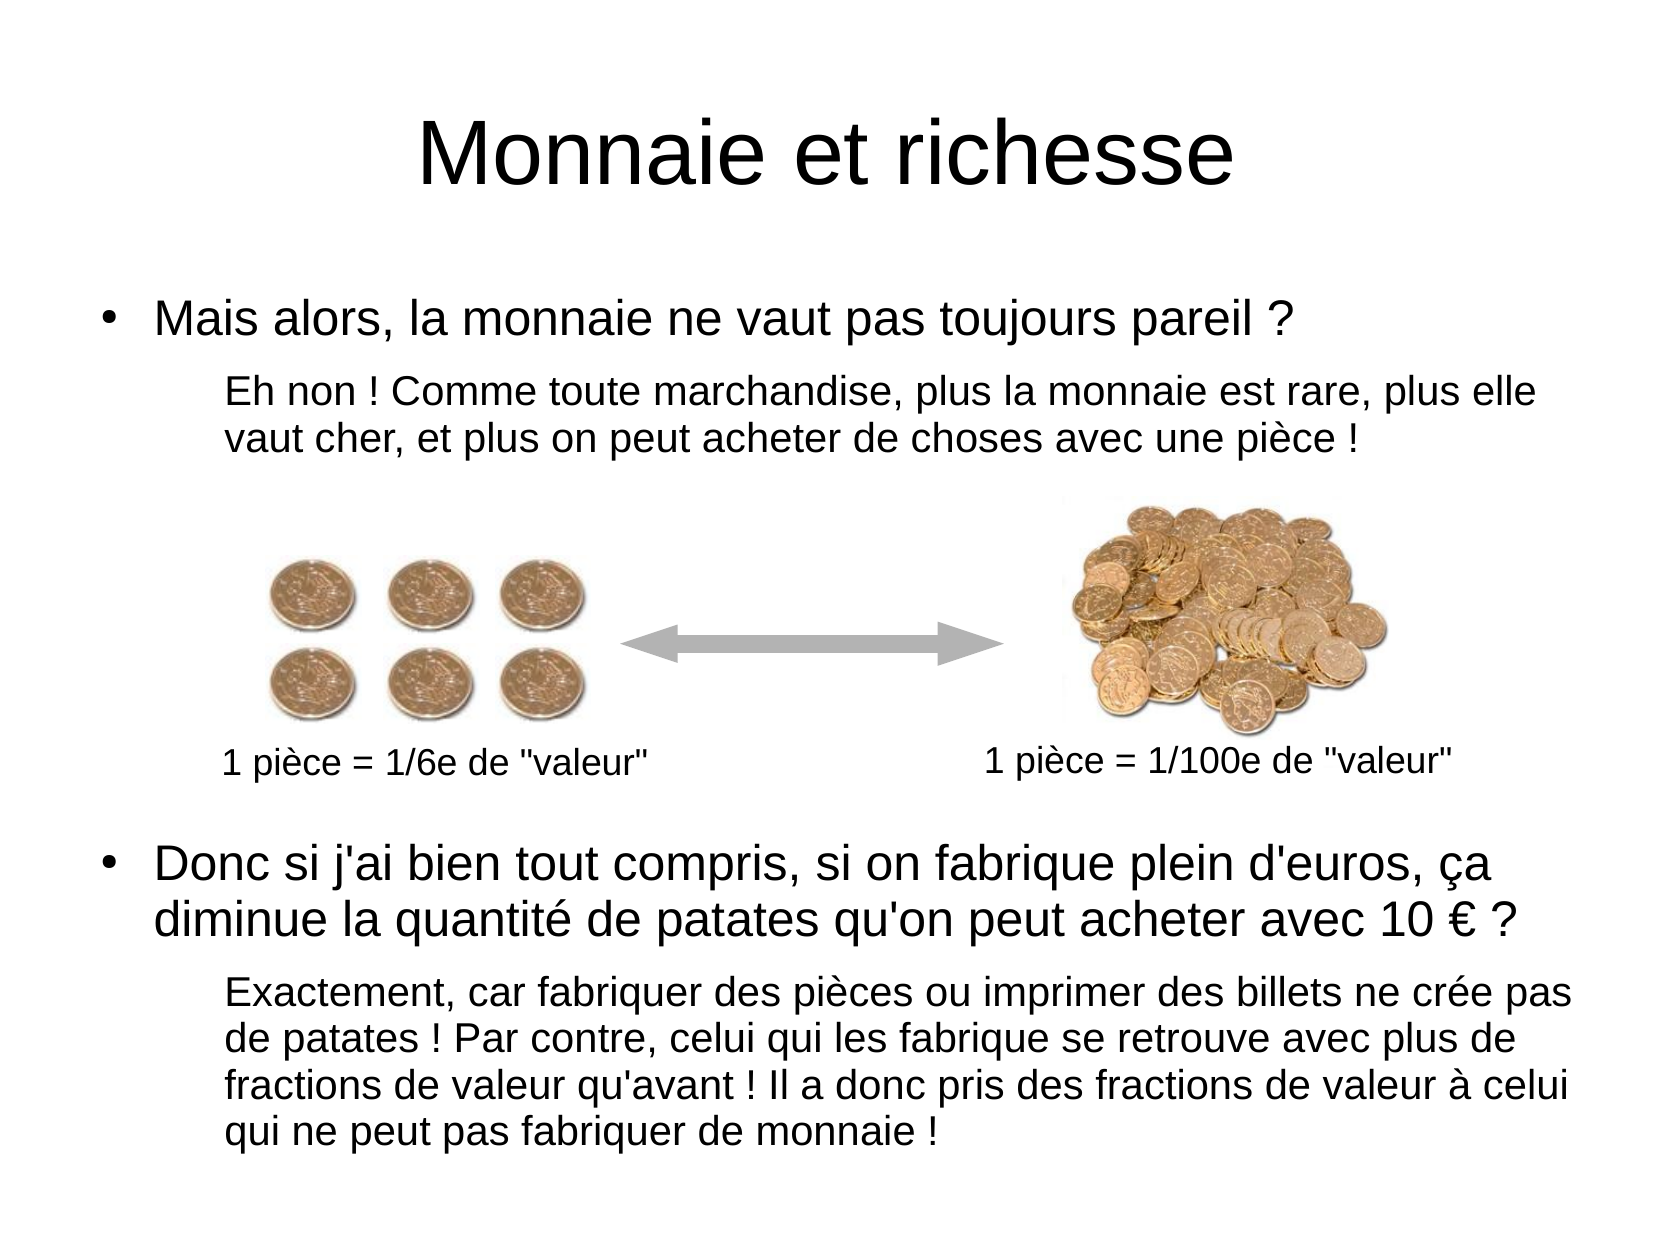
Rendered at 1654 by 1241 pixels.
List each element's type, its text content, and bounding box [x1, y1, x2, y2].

picture [383, 643, 480, 724]
picture [383, 555, 480, 635]
picture [265, 643, 362, 724]
text_box 1 pièce = 1/6e de "valeur" [206, 734, 664, 792]
picture [1062, 496, 1389, 732]
picture [265, 555, 362, 635]
picture [495, 555, 591, 635]
picture [495, 643, 591, 724]
list Mais alors, la monnaie ne vaut pas toujours pareil ? Eh non ! Comme toute marchandise, plus la monnaie est rare, plus elle vaut cher, et plus on peut acheter de choses avec une pièce ! Donc si j'ai bien tout compris, si on fabrique plein d'euros, ça diminue la quantité de patates qu'on peut acheter avec 10 € ? Exactement, car fabriquer des pièces ou imprimer des billets ne crée pas de patates ! Par contre, celui qui les fabrique se retrouve avec plus de fractions de valeur qu'avant ! Il a donc pris des fractions de valeur à celui qui ne peut pas fabriquer de monnaie ! [82, 290, 1595, 1158]
text_box 1 pièce = 1/100e de "valeur" [969, 732, 1468, 790]
title Monnaie et richesse [82, 56, 1571, 250]
